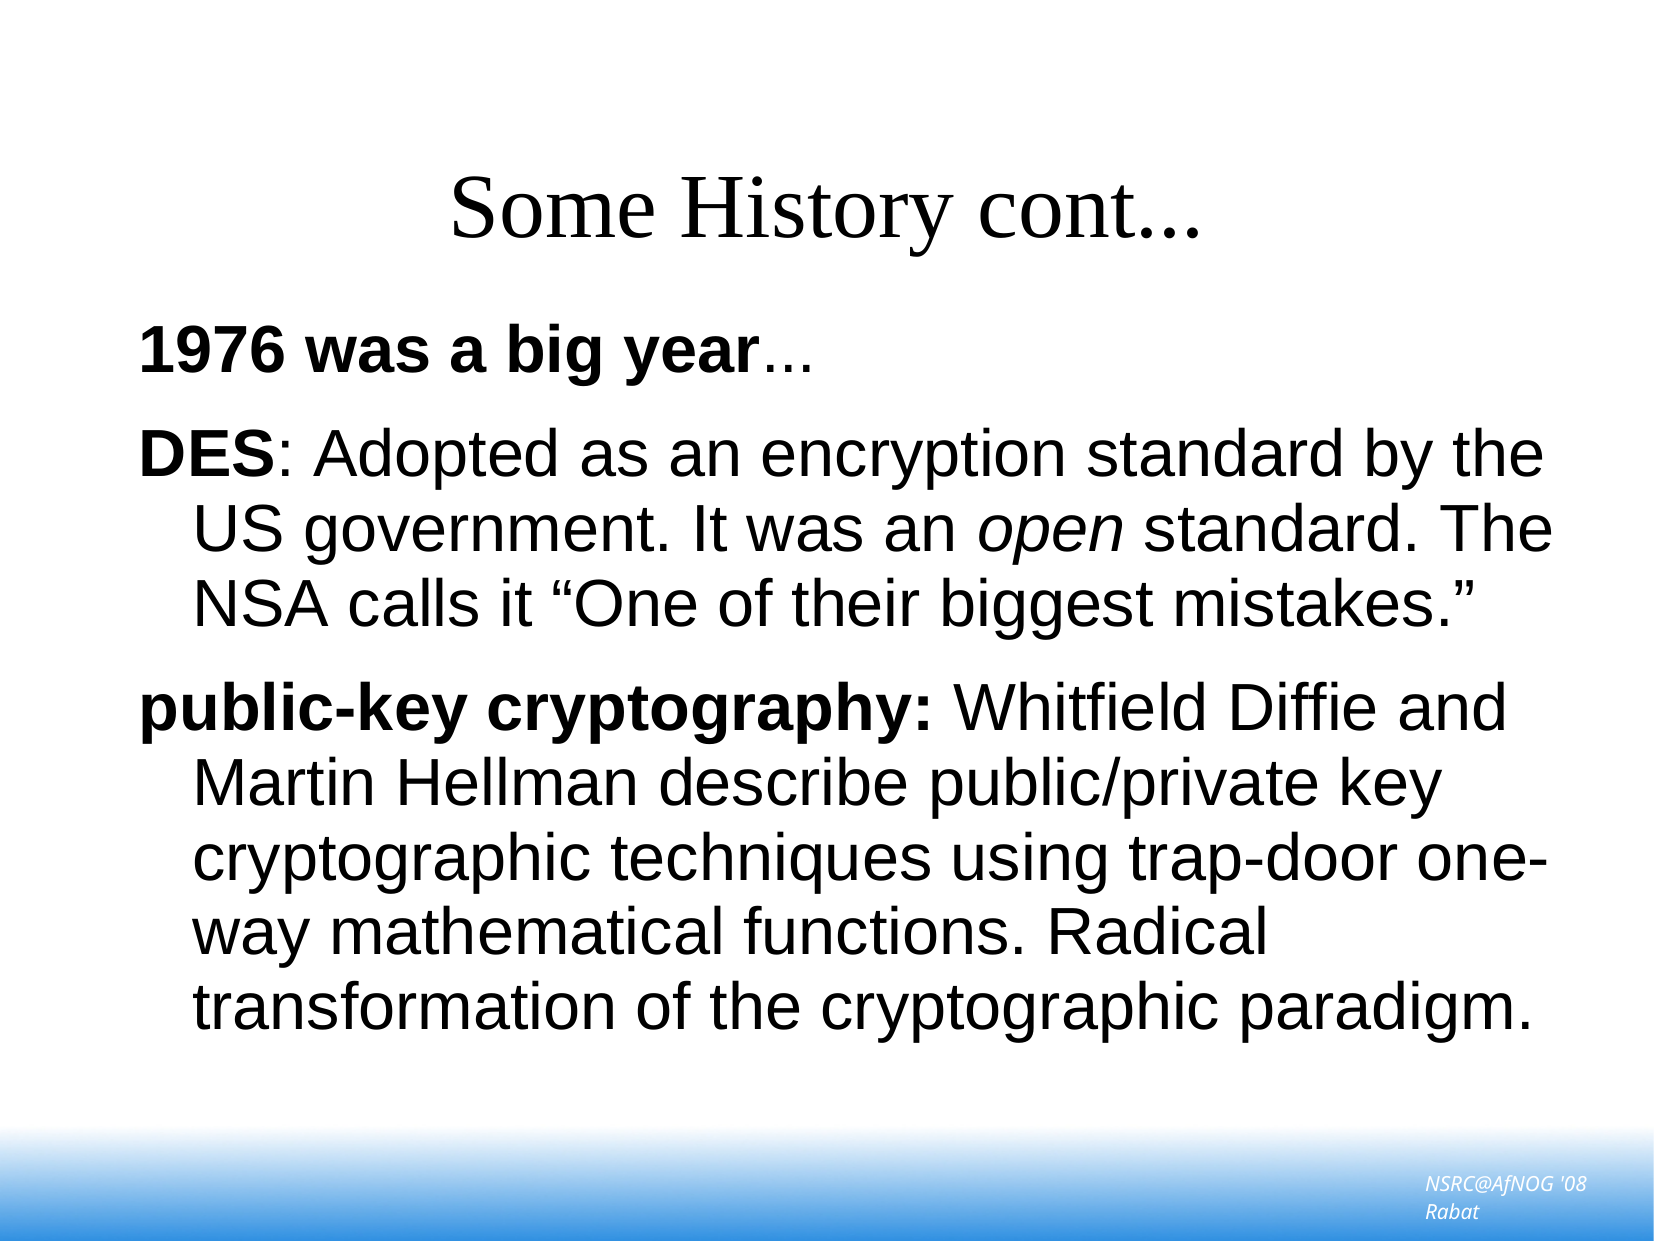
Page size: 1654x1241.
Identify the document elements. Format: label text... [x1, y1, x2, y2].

picture [0, 1124, 1654, 1241]
title Some History cont... [121, 102, 1534, 310]
list 1976 was a big year... DES: Adopted as an encryption standard by the US government. It was an open standard. The NSA calls it “One of their biggest mistakes.” public-key cryptography: Whitfield Diffie and Martin Hellman describe public/private key cryptographic techniques using trap-door one-way mathematical functions. Radical transformation of the cryptographic paradigm. [121, 311, 1576, 1164]
